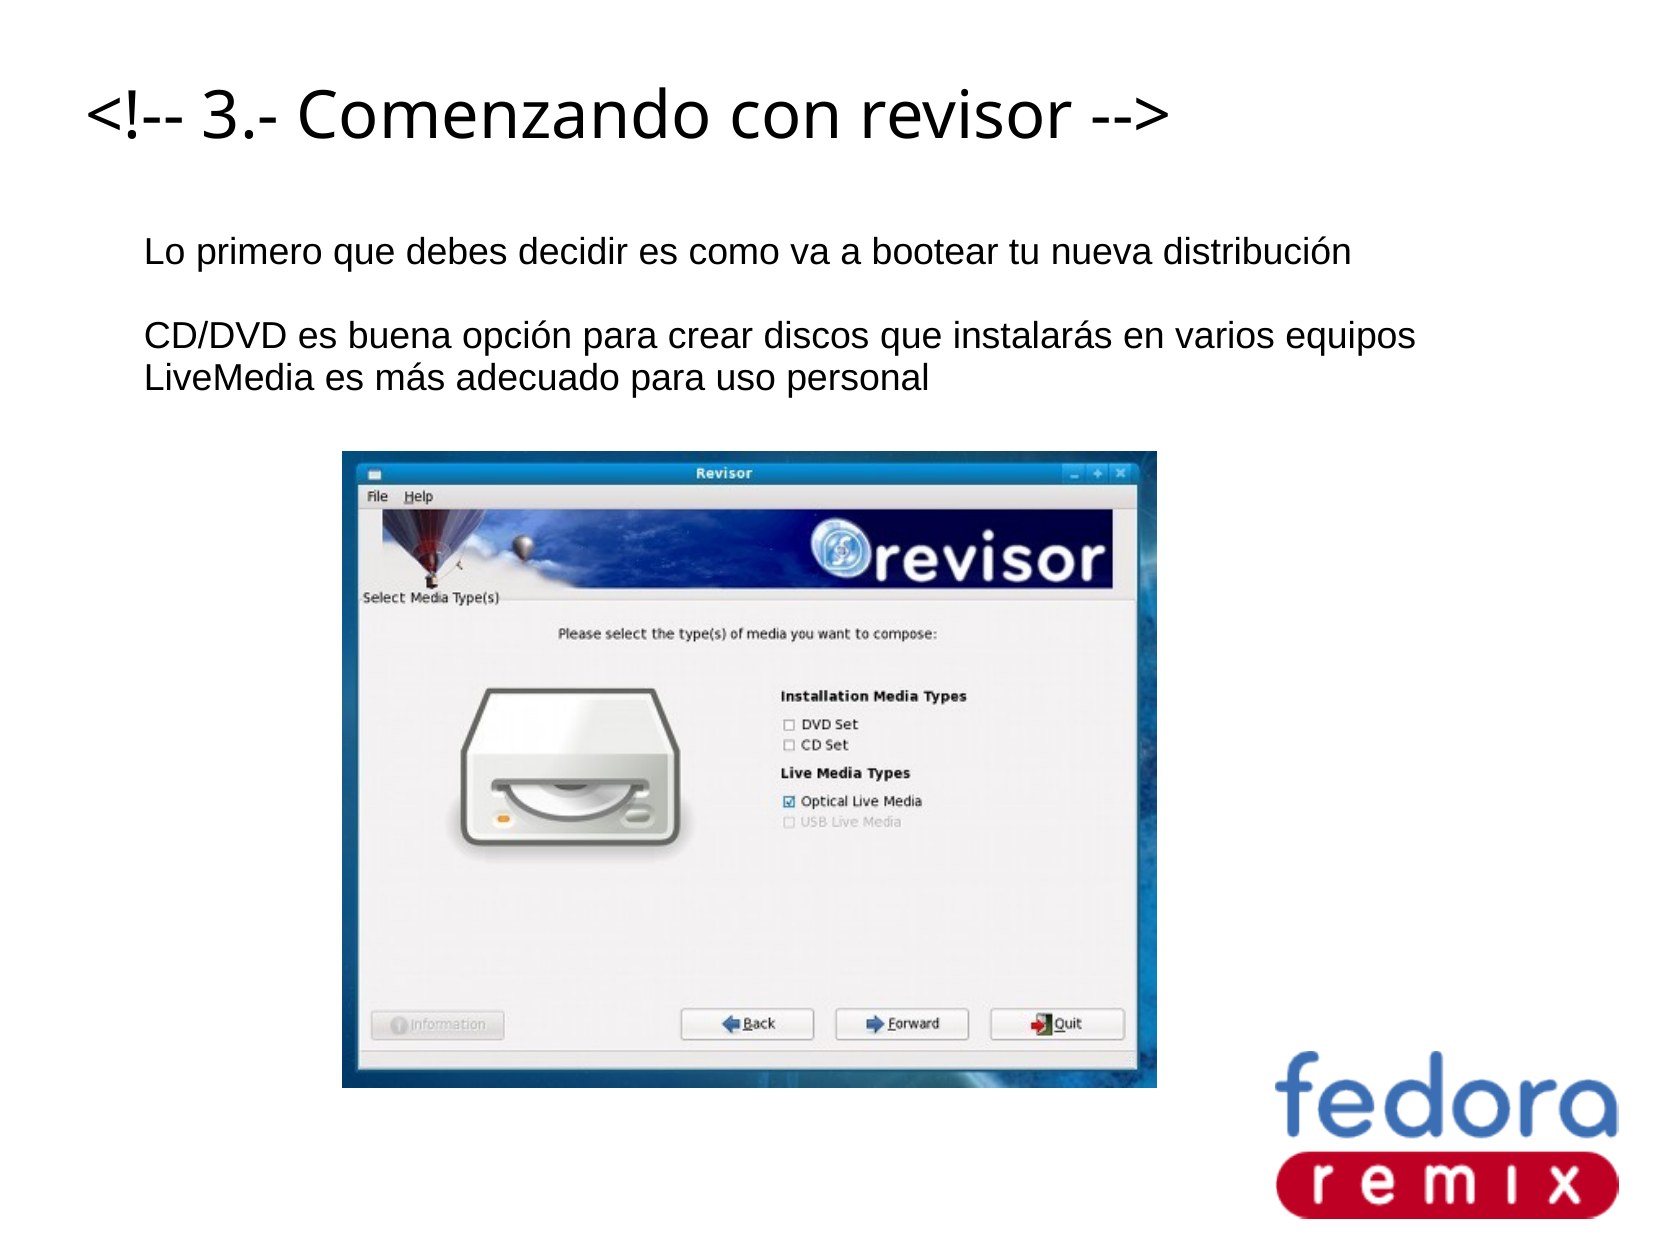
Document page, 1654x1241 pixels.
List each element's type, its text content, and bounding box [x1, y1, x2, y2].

text_box Lo primero que debes decidir es como va a bootear tu nueva distribución CD/DVD es buena opción para crear discos que instalarás en varios equipos LiveMedia es más adecuado para uso personal [129, 223, 1526, 407]
picture [342, 451, 1157, 1088]
picture [1147, 1018, 1157, 1030]
picture [1275, 1051, 1619, 1219]
list <!-- 3.- Comenzando con revisor --> [14, 67, 1390, 146]
